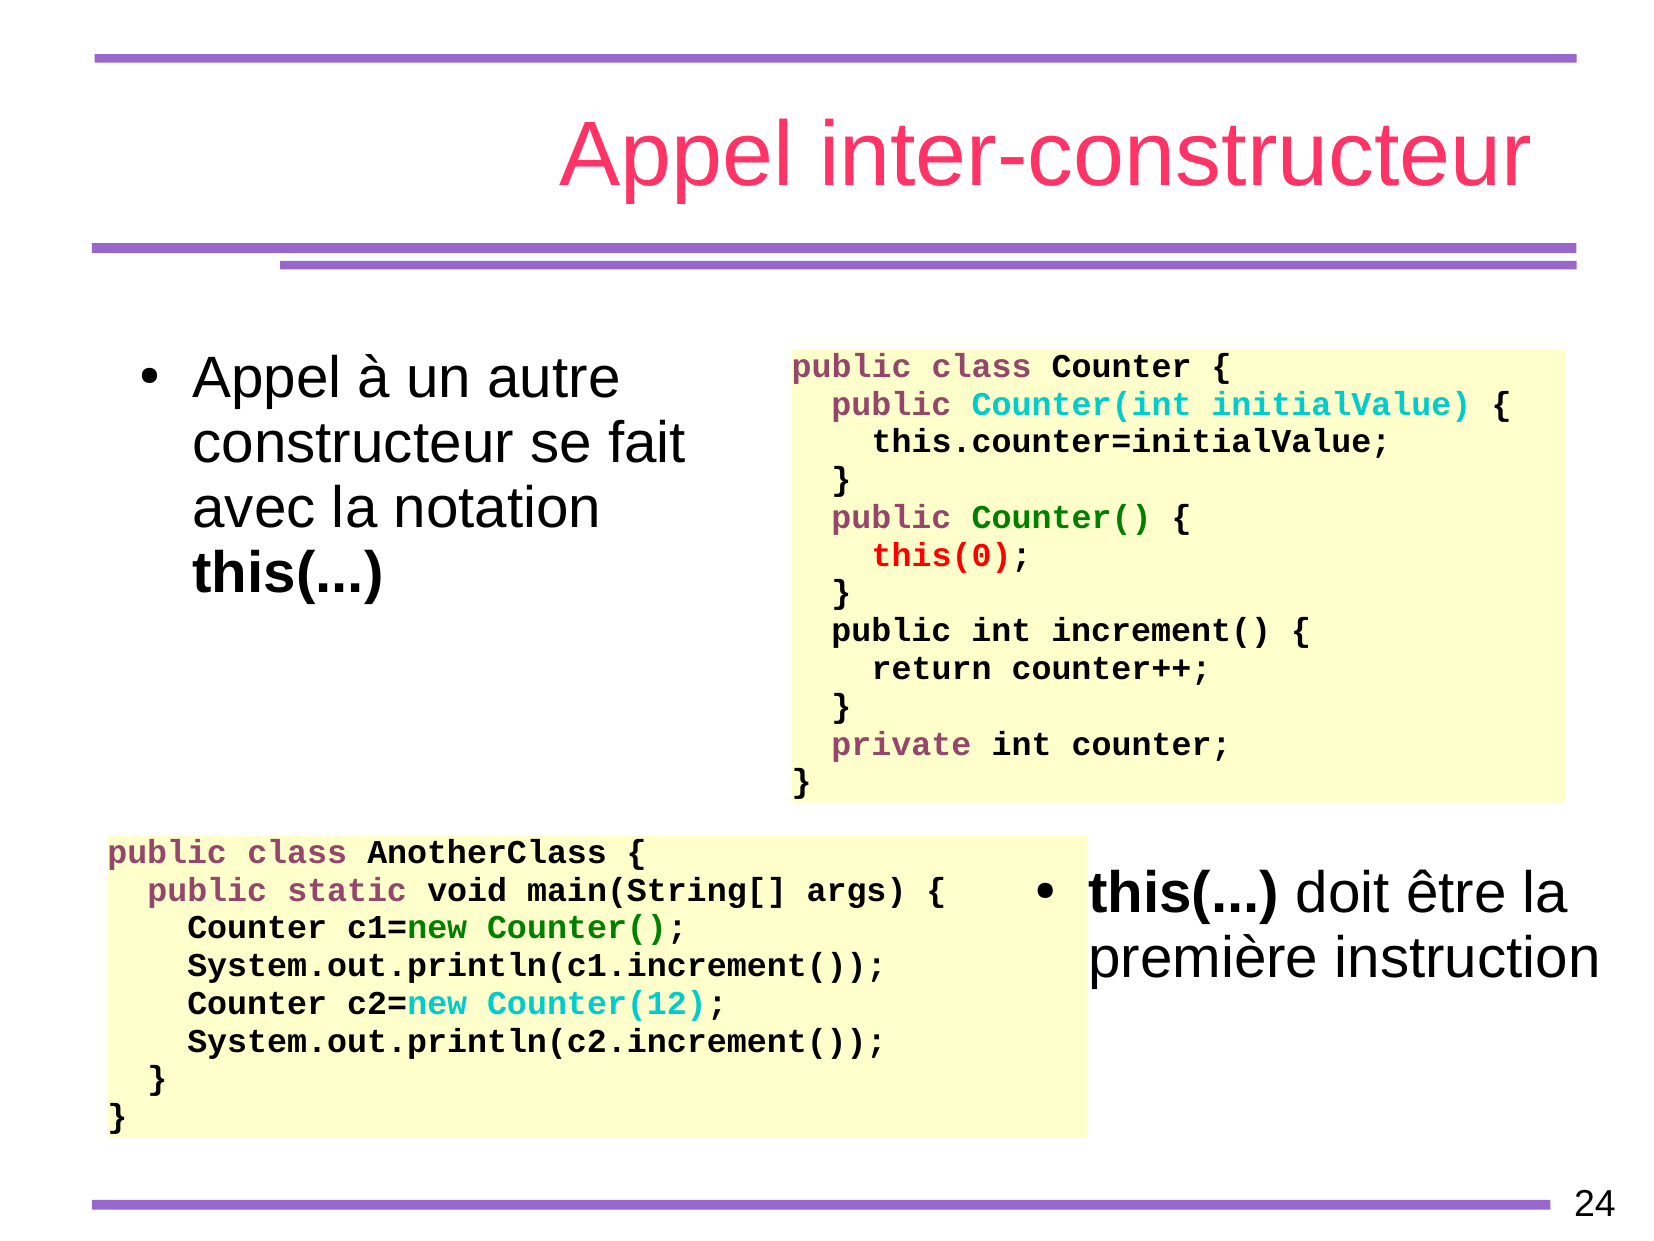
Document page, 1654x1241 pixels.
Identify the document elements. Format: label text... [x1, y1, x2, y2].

text_box public class AnotherClass { public static void main(String[] args) { Counter c1=new Counter(); System.out.println(c1.increment()); Counter c2=new Counter(12); System.out.println(c2.increment()); } } [107, 835, 1087, 1138]
list Appel à un autre constructeur se fait avec la notation this(...) [121, 344, 1534, 655]
title Appel inter-constructeur [121, 49, 1534, 257]
list this(...) doit être la première instruction [1017, 859, 1622, 1110]
text_box public class Counter { public Counter(int initialValue) { this.counter=initialValue; } public Counter() { this(0); } public int increment() { return counter++; } private int counter; } [791, 349, 1566, 803]
